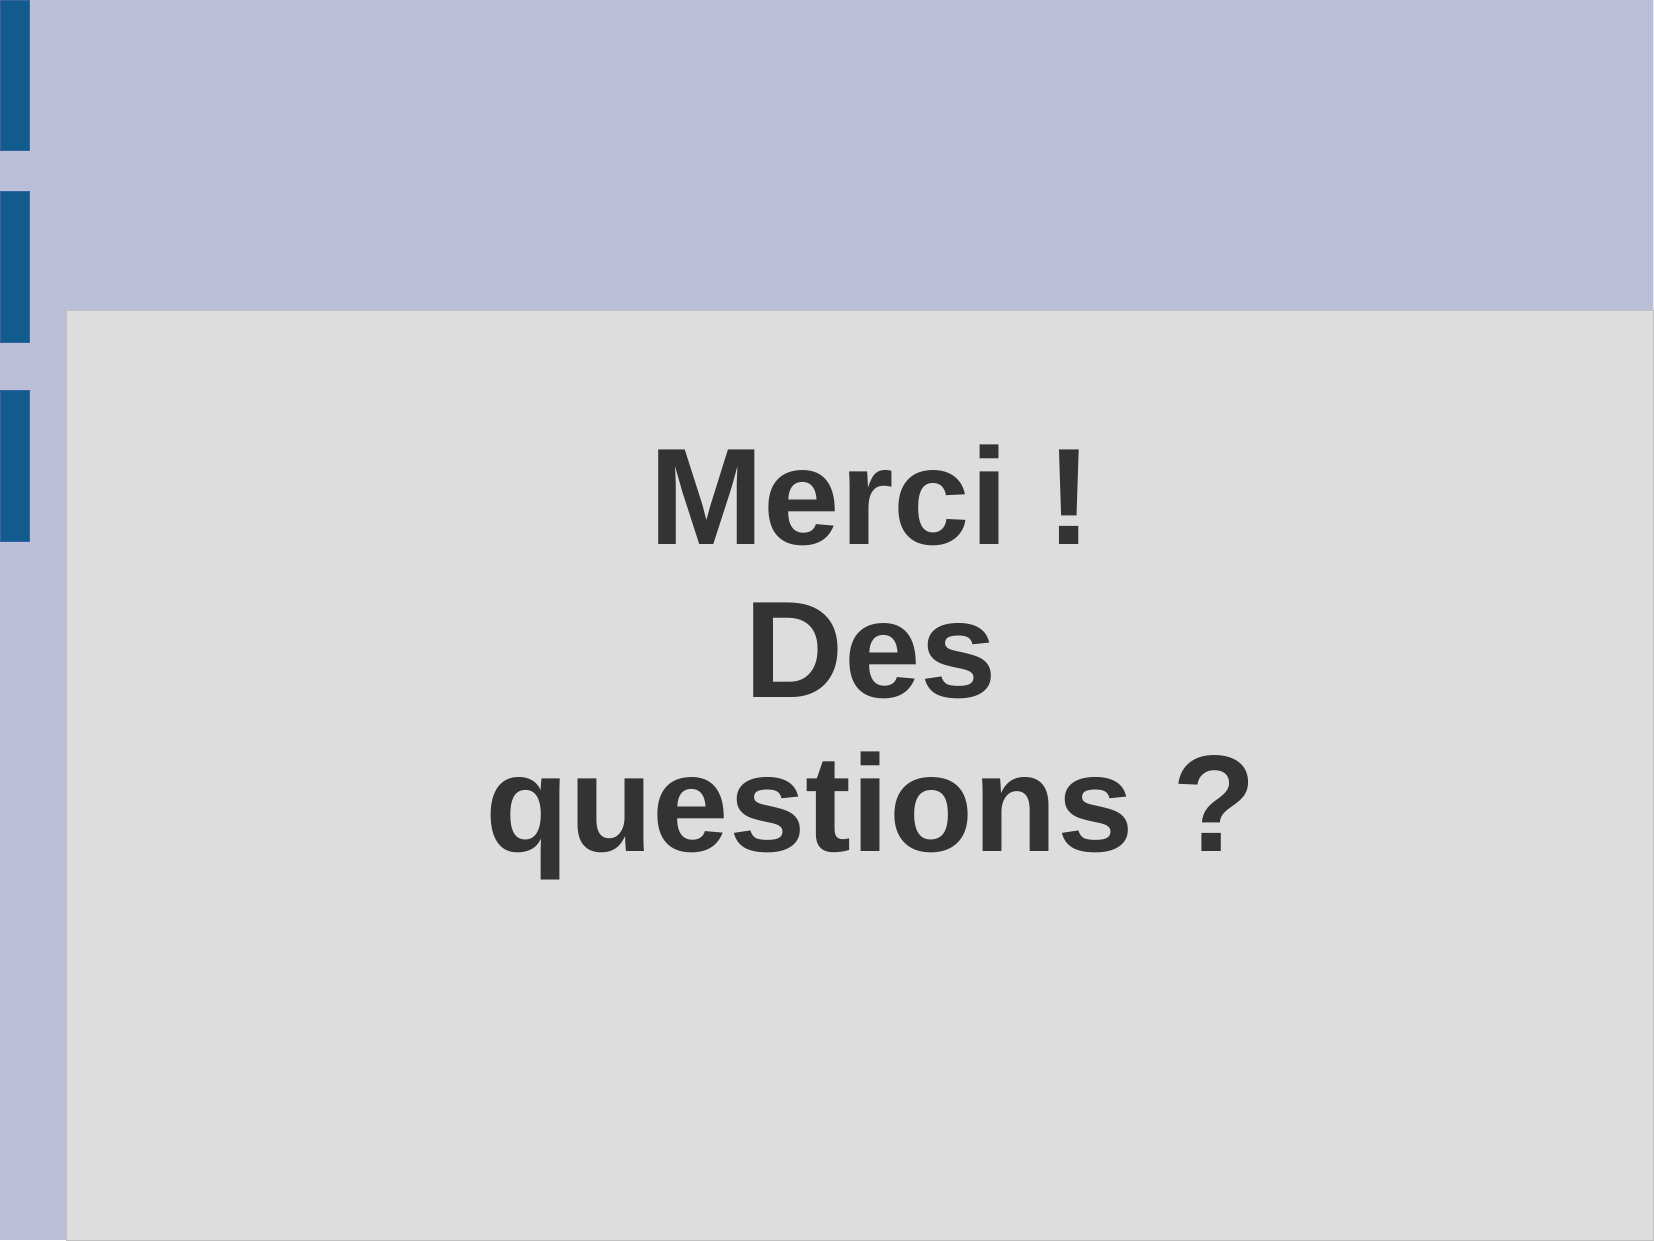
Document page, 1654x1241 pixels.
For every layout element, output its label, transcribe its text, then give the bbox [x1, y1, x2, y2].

title Merci ! Des questions ? [413, 473, 1329, 827]
